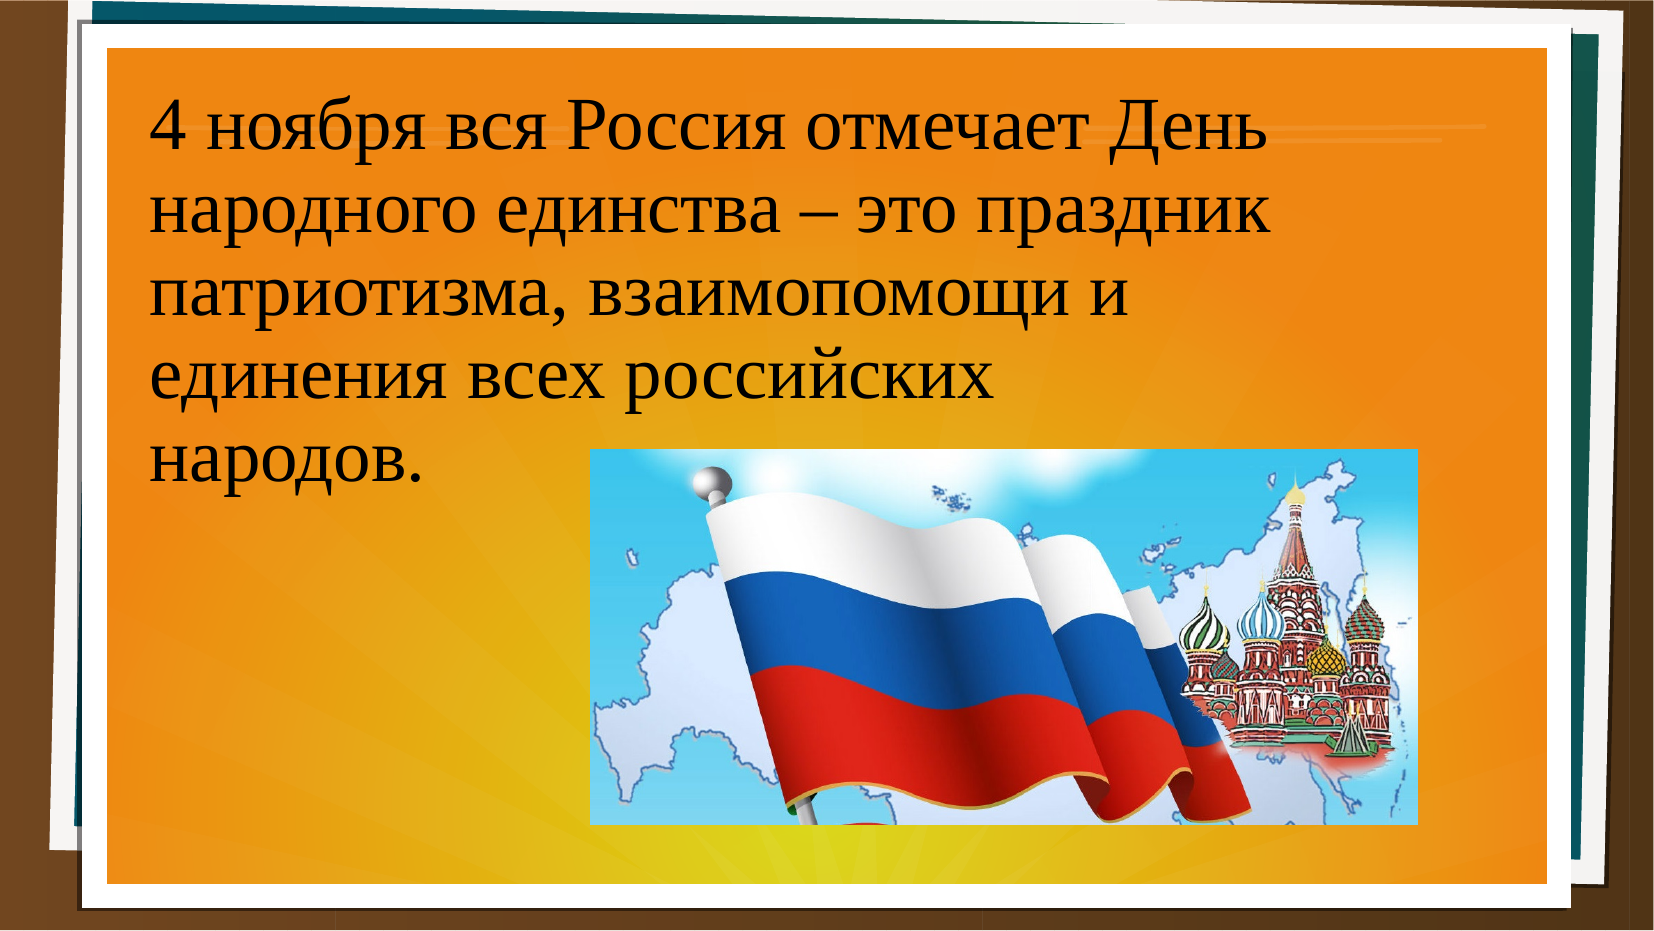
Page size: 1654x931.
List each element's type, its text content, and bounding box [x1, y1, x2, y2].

picture [590, 449, 1418, 826]
text_box 4 ноября вся Россия отмечает День народного единства – это праздник патриотизма, взаимопомощи и единения всех российских народов. [135, 75, 1306, 526]
